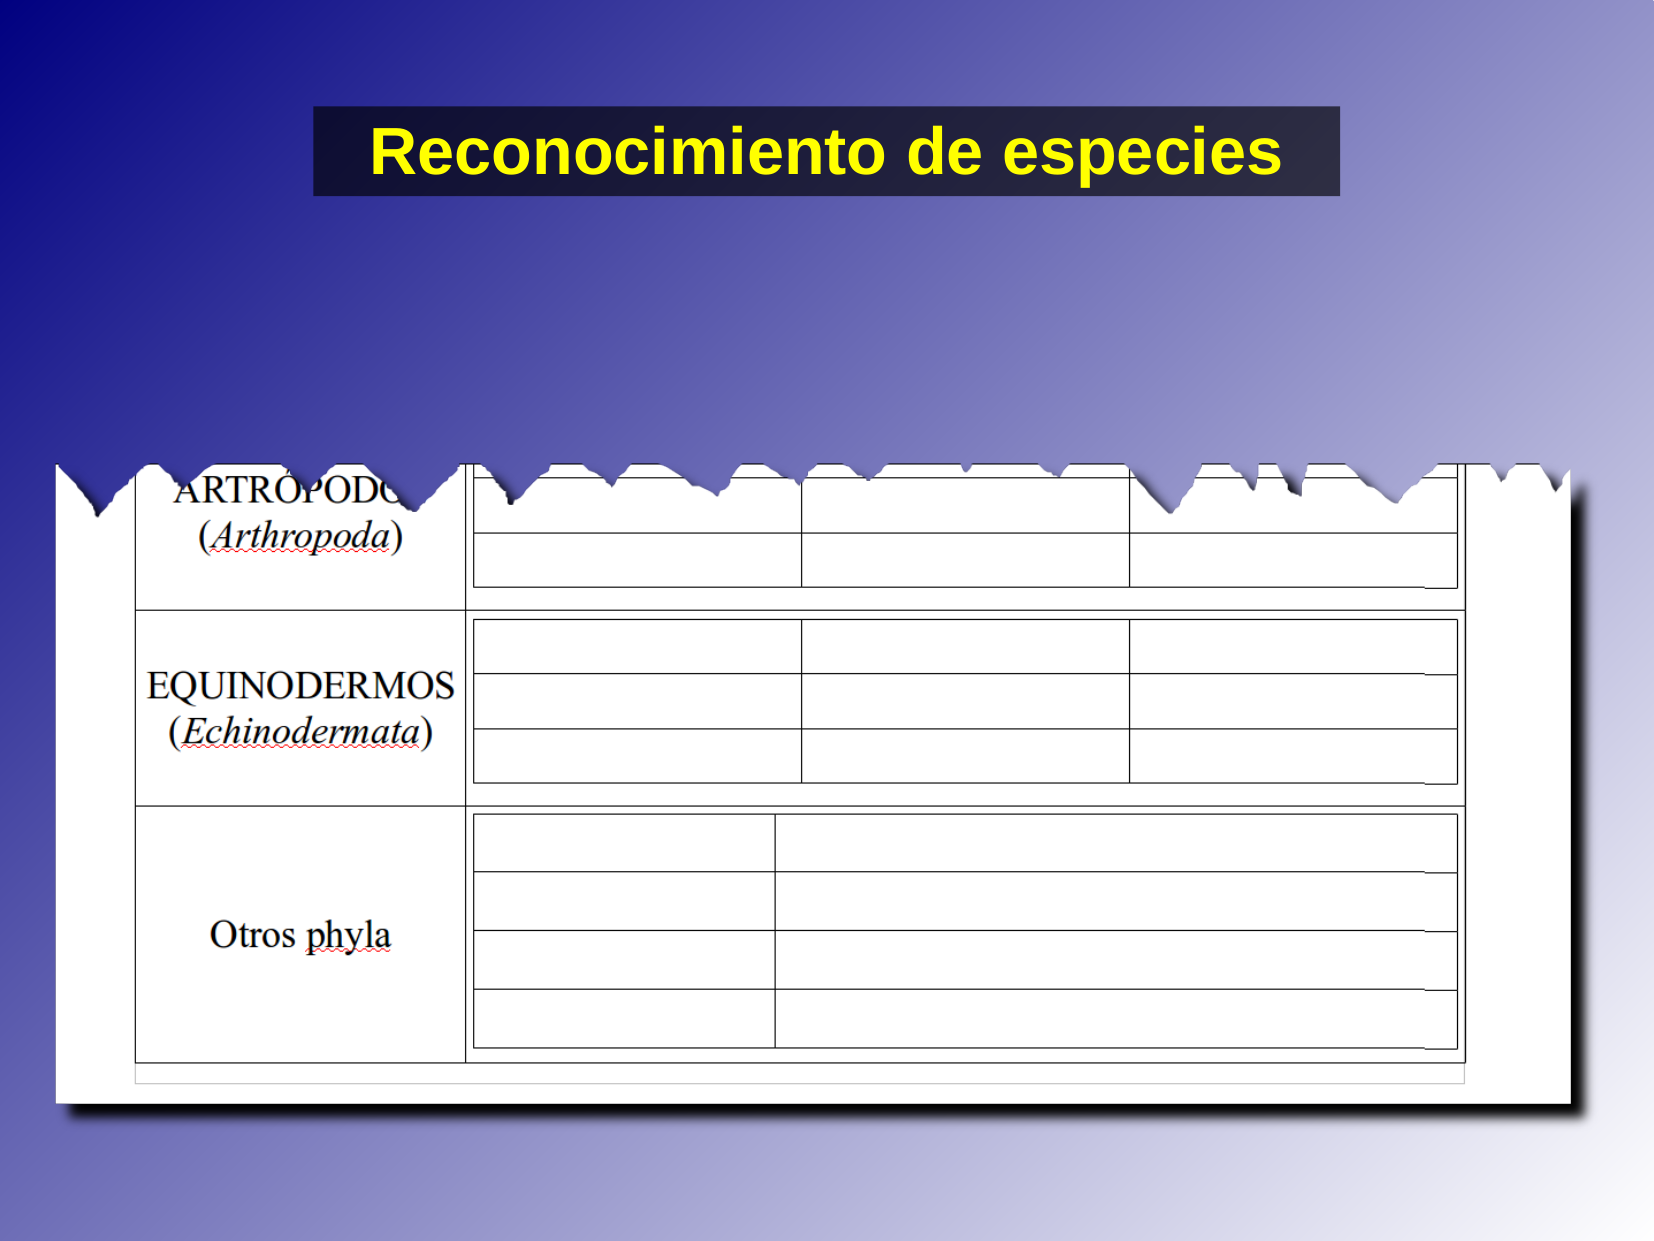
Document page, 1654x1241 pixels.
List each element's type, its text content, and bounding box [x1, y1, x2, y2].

picture [52, 460, 1602, 1135]
text_box Reconocimiento de especies [313, 106, 1341, 197]
